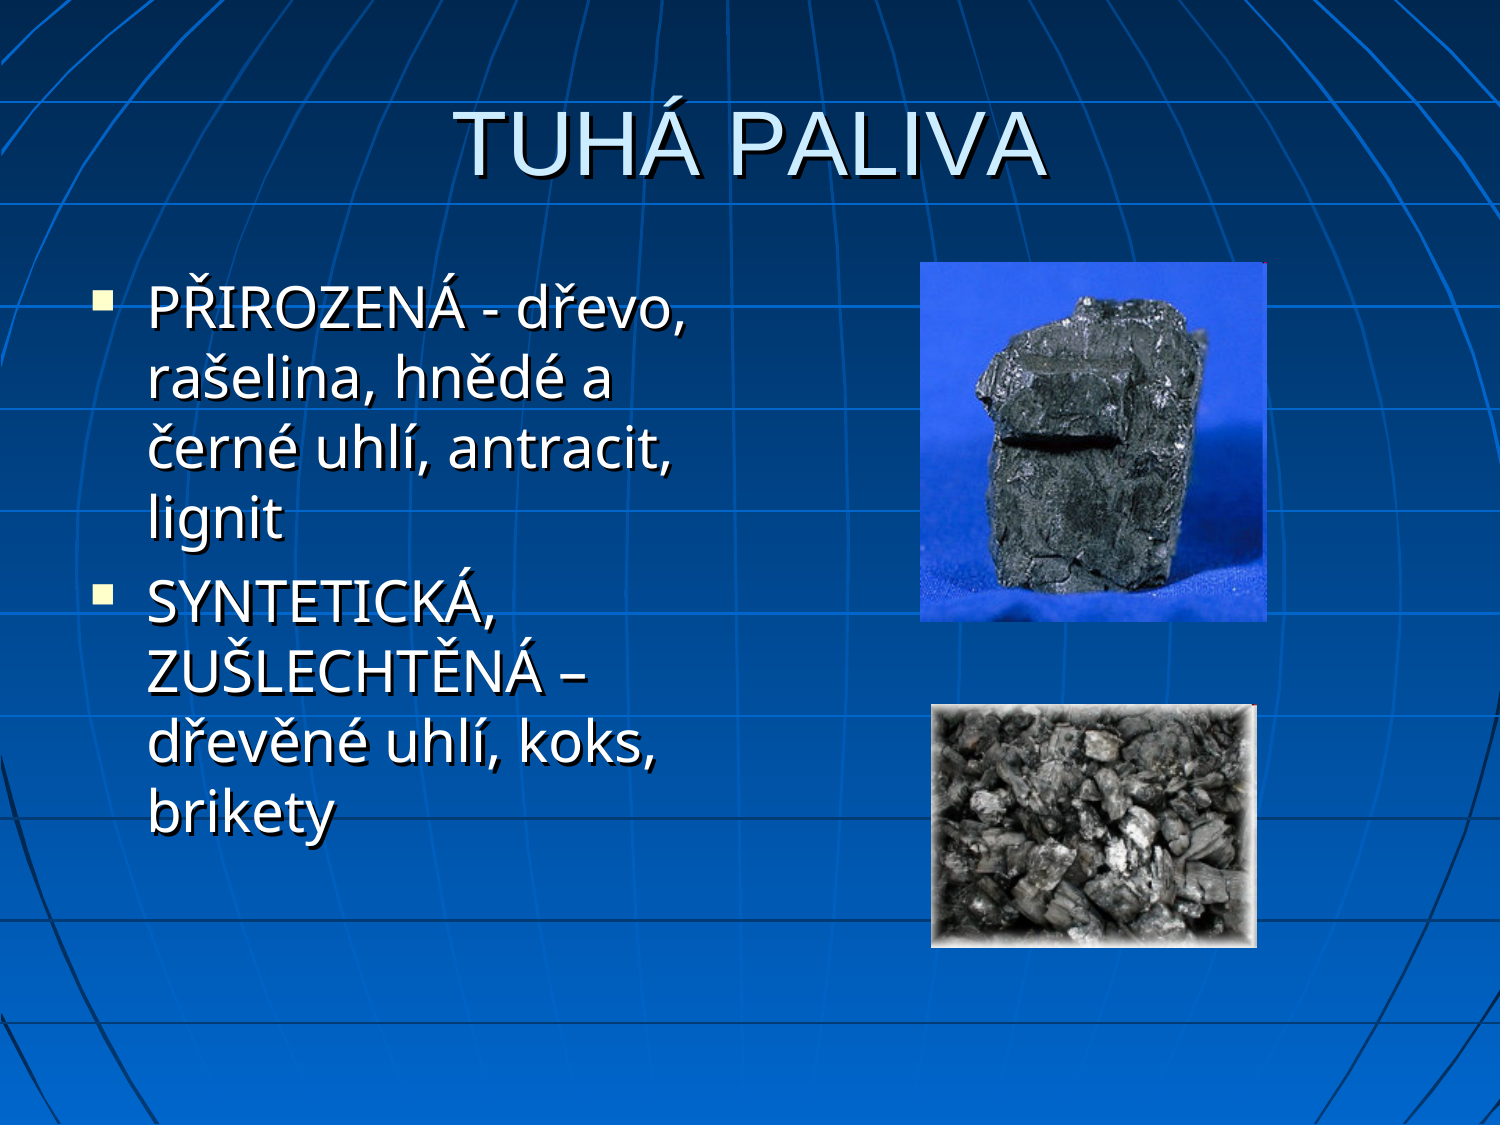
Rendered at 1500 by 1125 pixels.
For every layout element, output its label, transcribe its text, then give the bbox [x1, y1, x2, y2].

picture [920, 262, 1267, 622]
picture [931, 704, 1257, 948]
title TUHÁ PALIVA [75, 45, 1426, 233]
list PŘIROZENÁ - dřevo, rašelina, hnědé a černé uhlí, antracit, lignit SYNTETICKÁ, ZUŠLECHTĚNÁ – dřevěné uhlí, koks, brikety [75, 262, 738, 1006]
